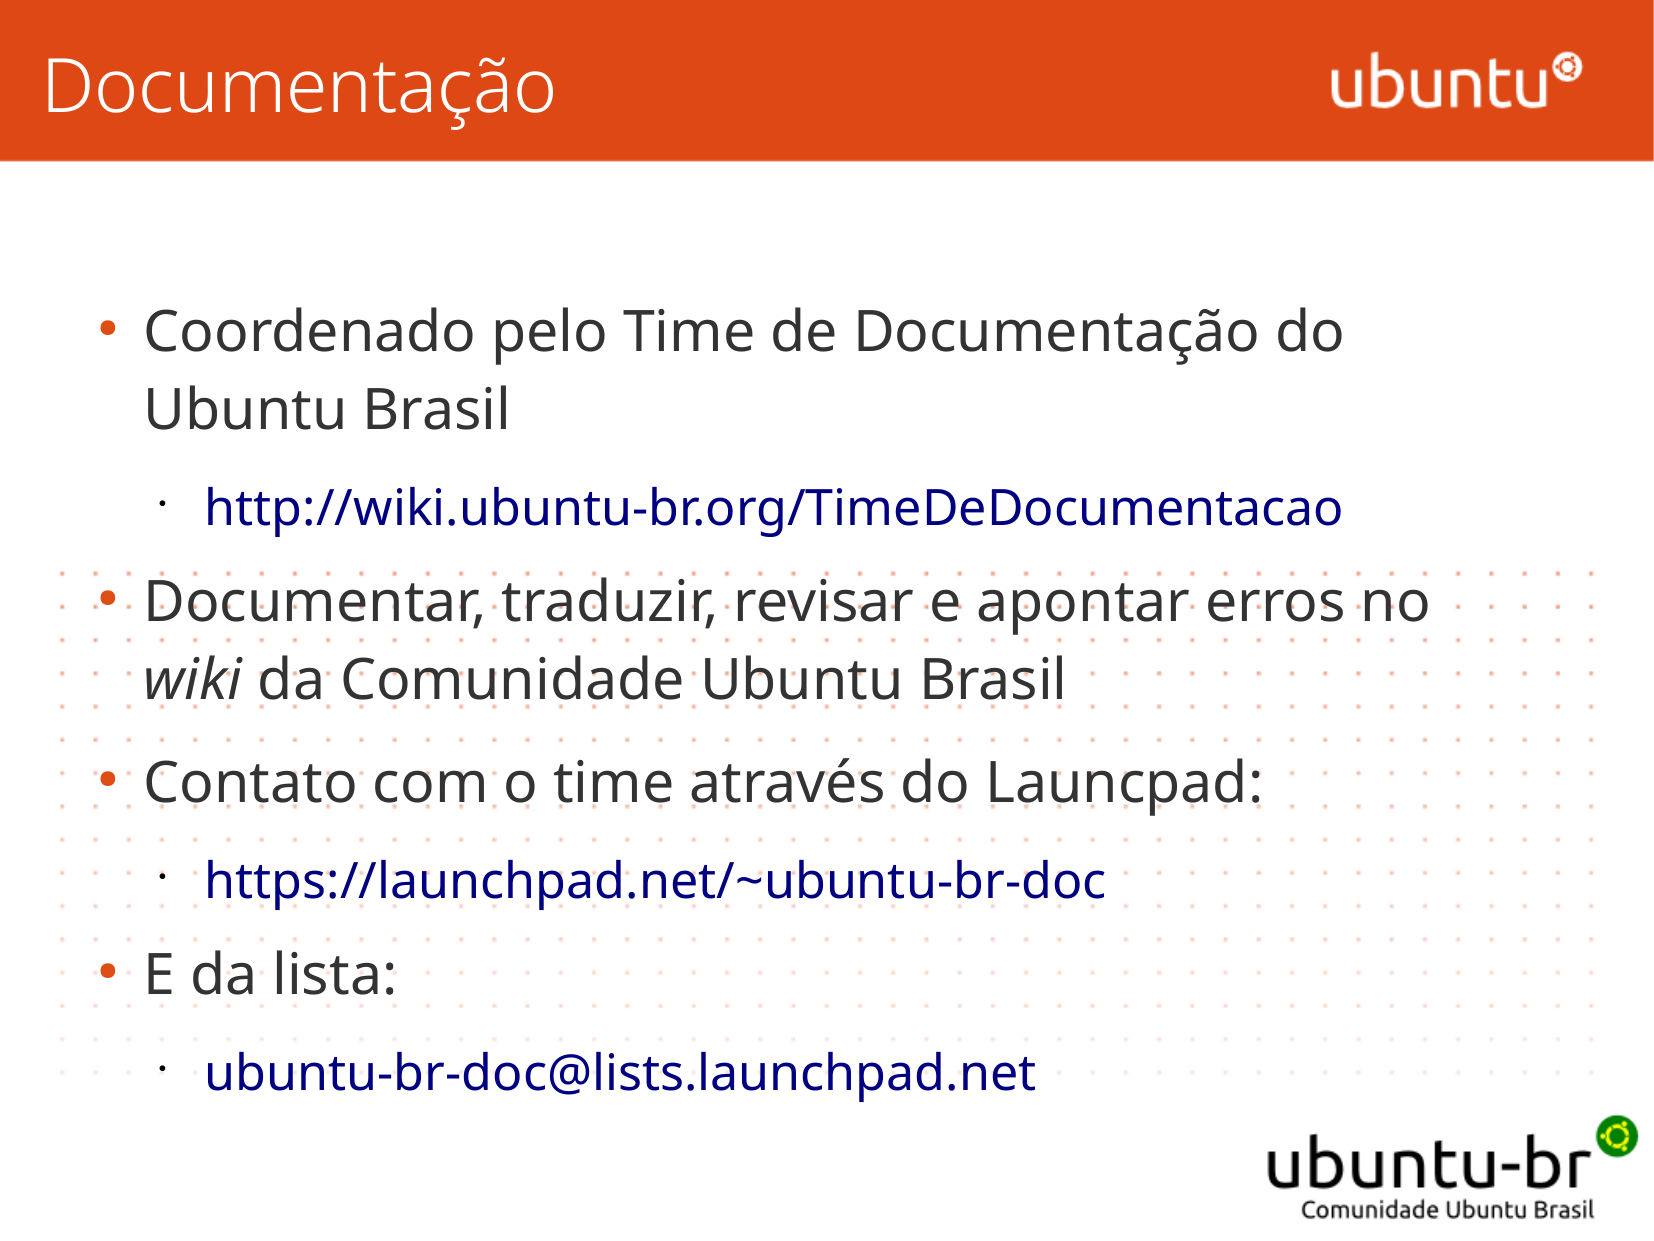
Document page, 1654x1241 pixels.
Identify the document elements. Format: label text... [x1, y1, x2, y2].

list Coordenado pelo Time de Documentação do Ubuntu Brasil http://wiki.ubuntu-br.org/TimeDeDocumentacao Documentar, traduzir, revisar e apontar erros no wiki da Comunidade Ubuntu Brasil Contato com o time através do Launcpad: https://launchpad.net/~ubuntu-br-doc E da lista: ubuntu-br-doc@lists.launchpad.net [82, 290, 1538, 1111]
picture [0, 0, 1654, 1241]
title Documentação [41, 31, 1300, 136]
